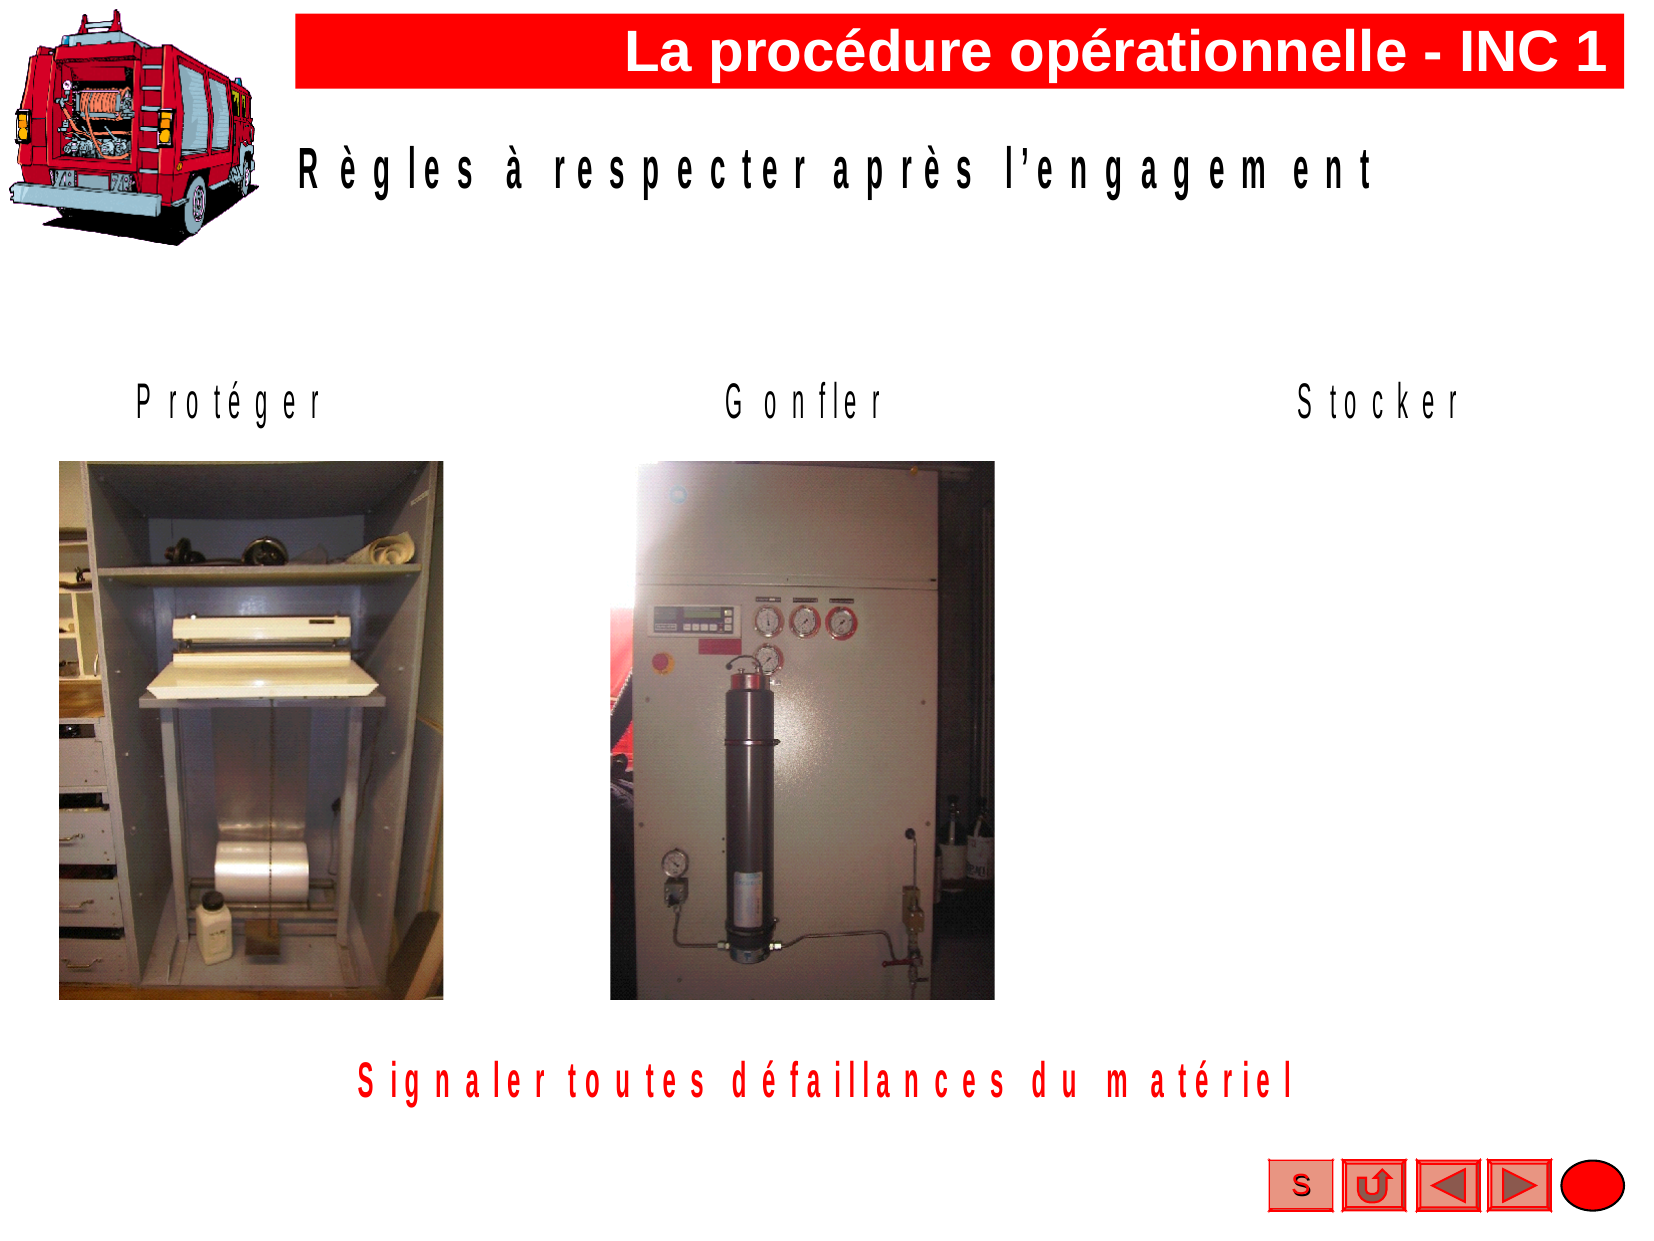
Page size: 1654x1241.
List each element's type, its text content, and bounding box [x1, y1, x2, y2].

picture [327, 1033, 1329, 1139]
picture [1144, 354, 1595, 1000]
text_box La procédure opérationnelle - INC 1 [295, 13, 1625, 89]
picture [610, 354, 995, 1000]
picture [263, 113, 1418, 237]
text_box [1561, 1160, 1625, 1211]
picture [8, 8, 260, 246]
picture [59, 354, 444, 1000]
